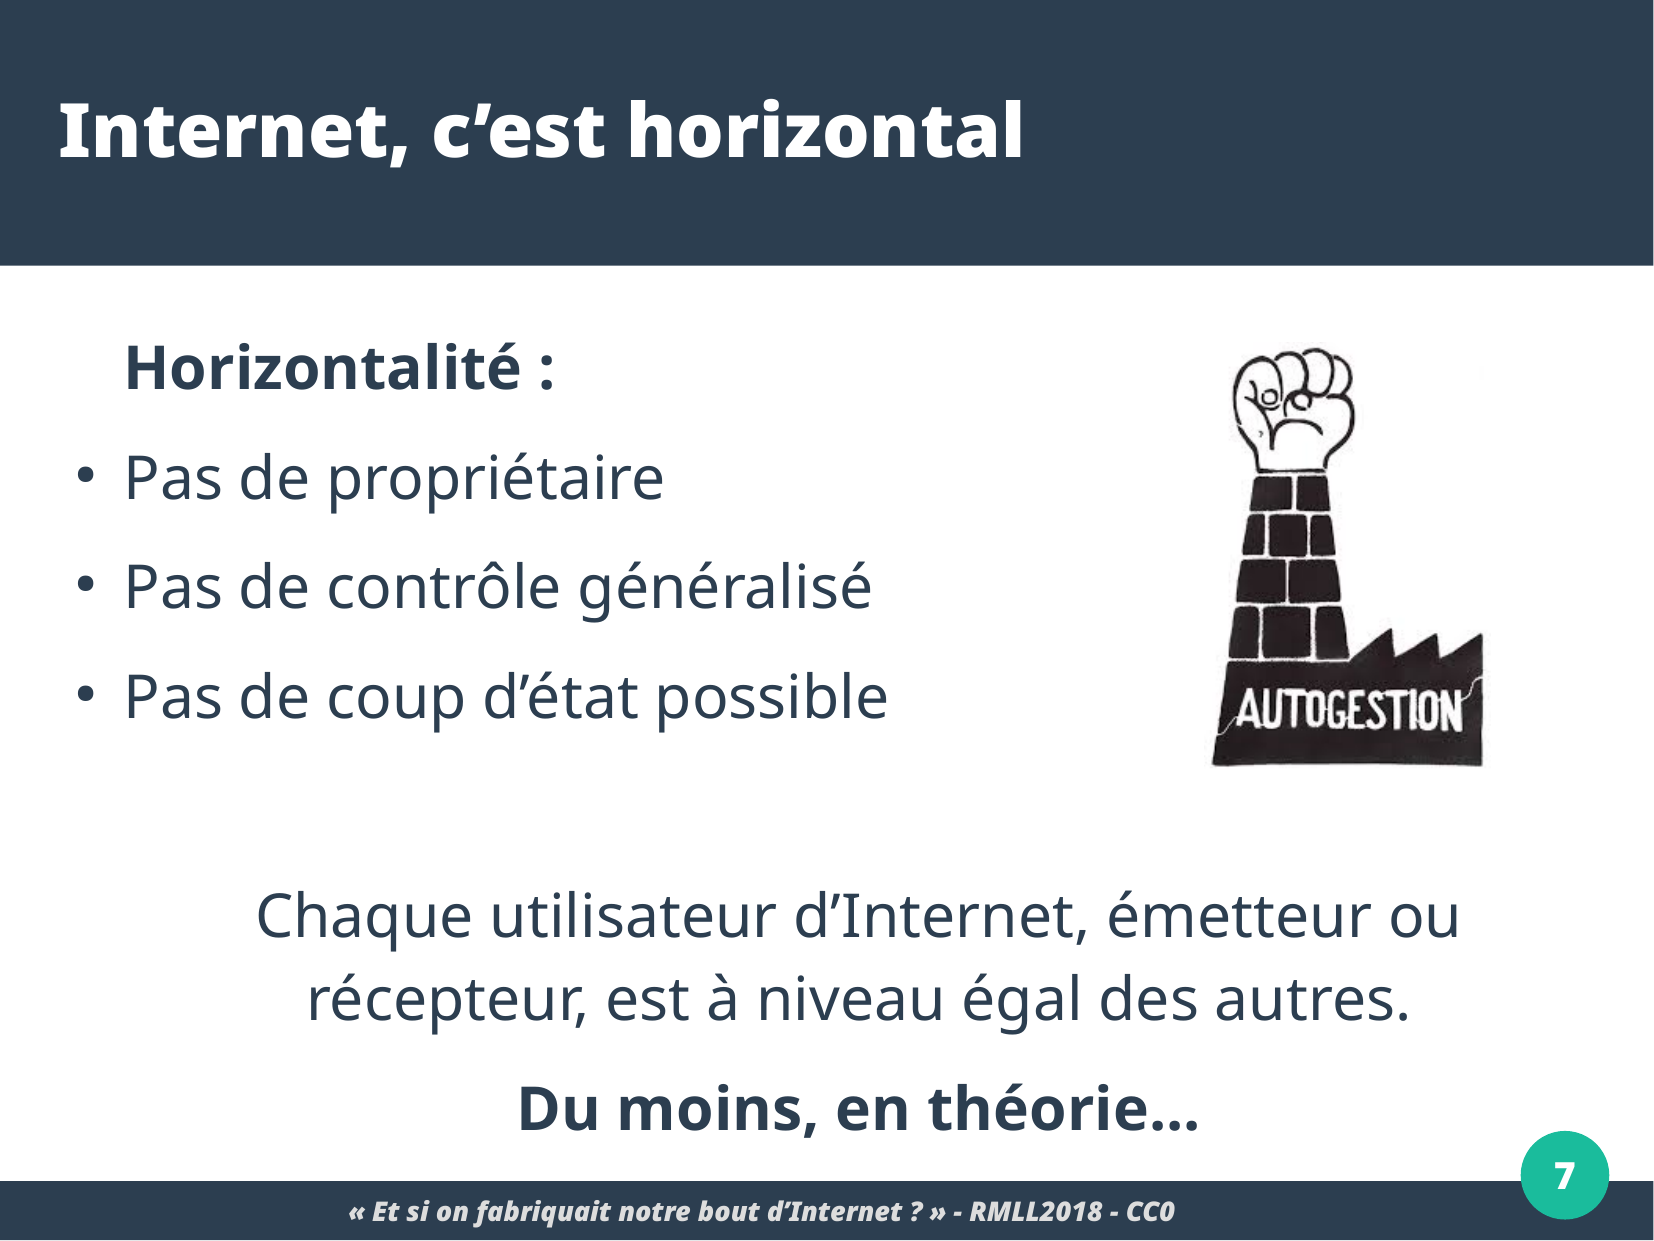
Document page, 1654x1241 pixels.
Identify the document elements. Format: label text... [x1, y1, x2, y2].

list Horizontalité : Pas de propriétaire Pas de contrôle généralisé Pas de coup d’état possible Chaque utilisateur d’Internet, émetteur ou récepteur, est à niveau égal des autres. Du moins, en théorie... [59, 324, 1595, 1152]
title Internet, c’est horizontal [59, 49, 1595, 207]
picture [1204, 342, 1491, 773]
